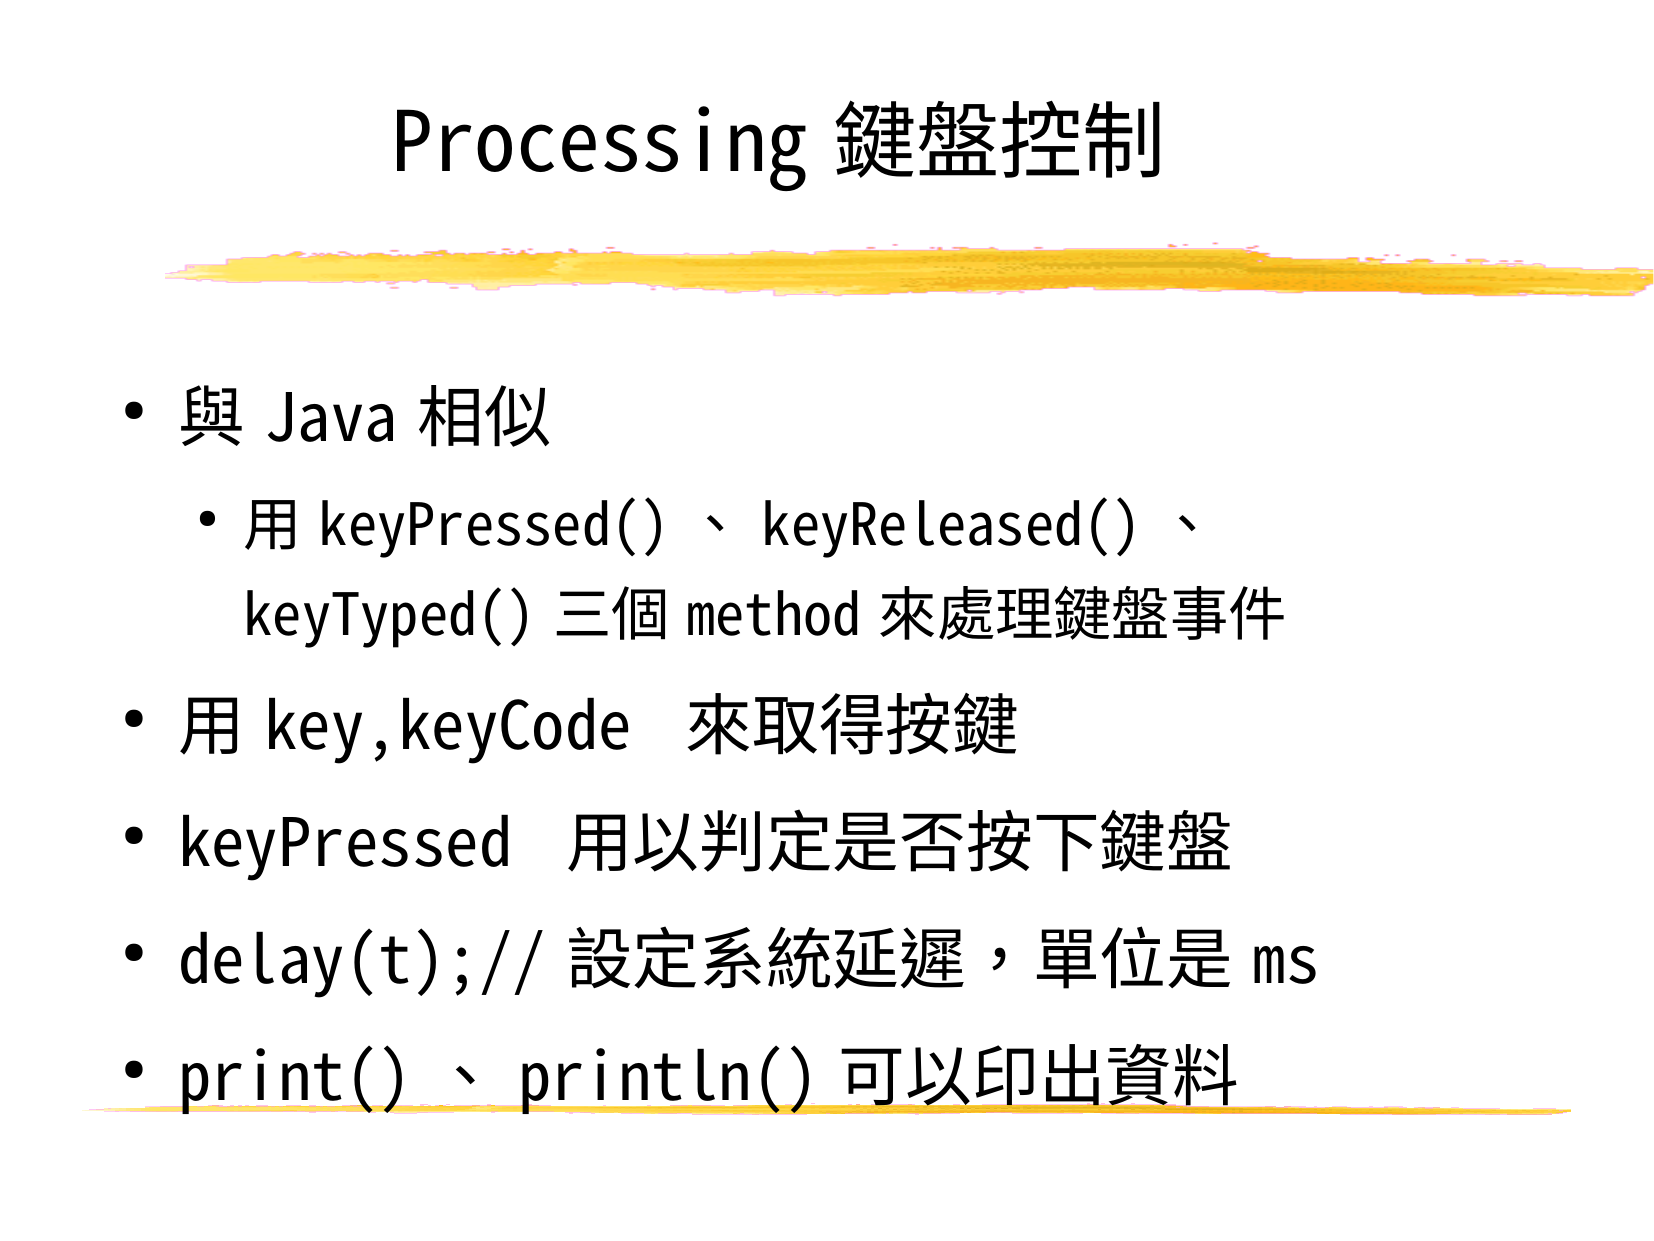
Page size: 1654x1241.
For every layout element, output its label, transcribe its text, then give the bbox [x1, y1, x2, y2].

list 與Java相似 用keyPressed()、keyReleased()、 keyTyped()三個method來處理鍵盤事件 用key,keyCode 來取得按鍵 keyPressed 用以判定是否按下鍵盤 delay(t);//設定系統延遲，單位是ms print()、println()可以印出資料 [122, 358, 1528, 1103]
picture [82, 1102, 1571, 1117]
title Processing鍵盤控制 [76, 28, 1482, 235]
picture [165, 237, 1654, 308]
